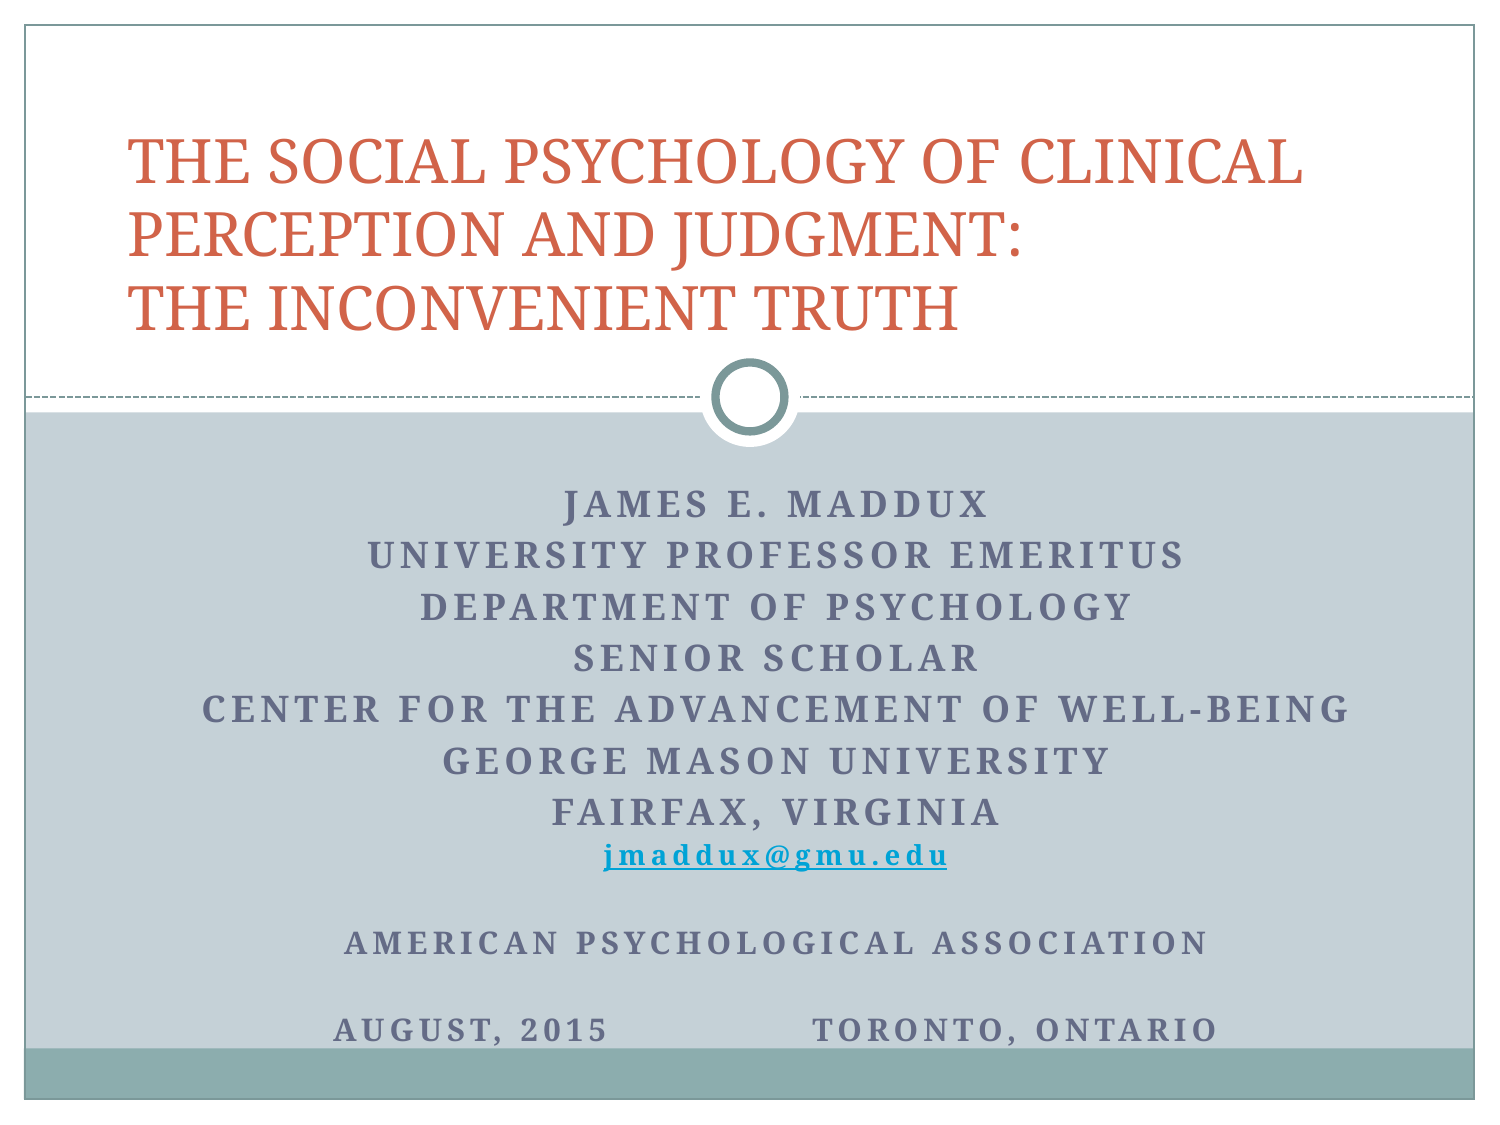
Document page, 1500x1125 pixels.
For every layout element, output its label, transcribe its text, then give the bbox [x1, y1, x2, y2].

subtitle JAMES E. MADDUX UNIVERSITY PROFESSOR EMERITUS DEPARTMENT OF PSYCHOLOGY SENIOR SCHOLAR CENTER FOR THE ADVANCEMENT OF WELL-BEING GEORGE MASON UNIVERSITY FAIRFAX, VIRGINIA jmaddux@gmu.edu AMERICAN PSYCHOLOGICAL ASSOCIATION AUGUST, 2015 TORONTO, ONTARIO [81, 473, 1470, 1058]
title THE SOCIAL PSYCHOLOGY OF CLINICAL PERCEPTION AND JUDGMENT: THE INCONVENIENT TRUTH [112, 62, 1388, 350]
